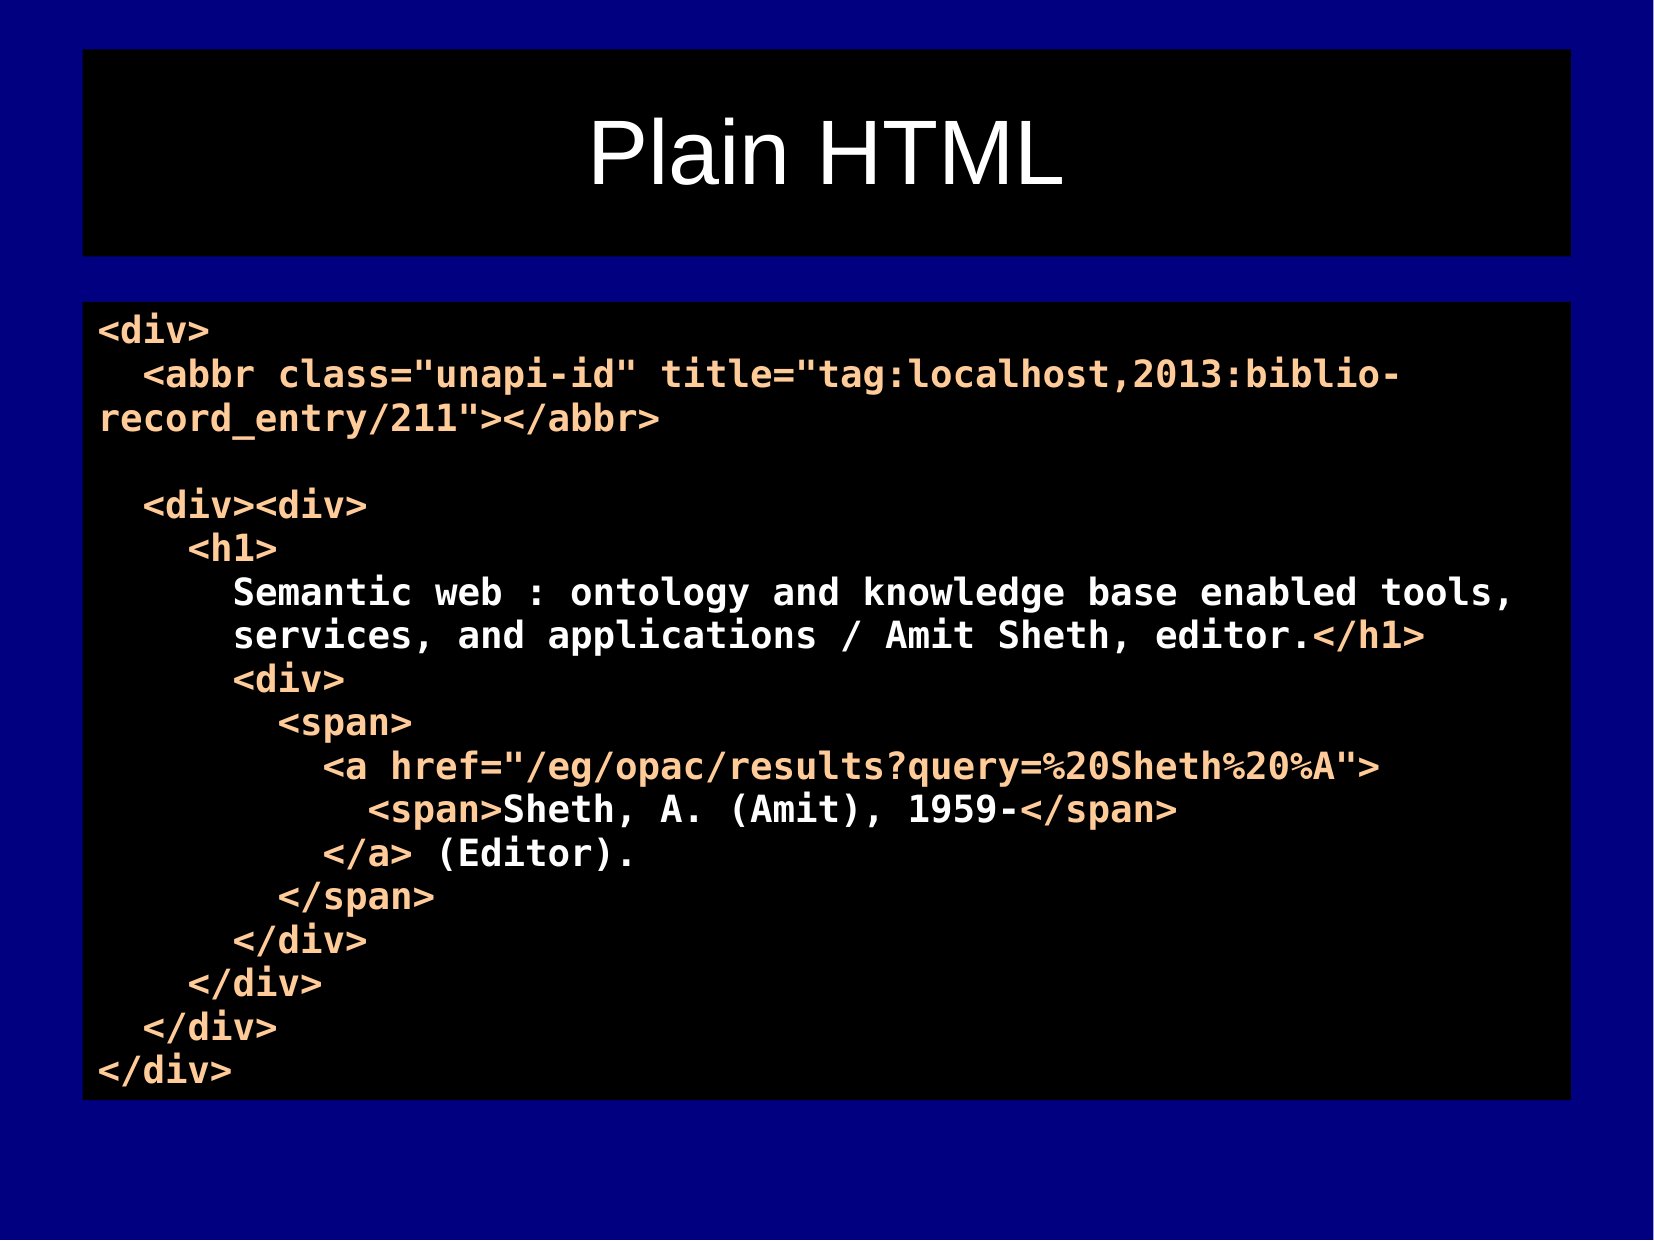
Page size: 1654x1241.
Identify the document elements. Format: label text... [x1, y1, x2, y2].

text_box <div> <abbr class="unapi-id" title="tag:localhost,2013:biblio-record_entry/211"></abbr> <div><div> <h1> Semantic web : ontology and knowledge base enabled tools, services, and applications / Amit Sheth, editor.</h1> <div> <span> <a href="/eg/opac/results?query=%20Sheth%20%A"> <span>Sheth, A. (Amit), 1959-</span> </a> (Editor). </span> </div> </div> </div> </div> [82, 301, 1571, 1101]
title Plain HTML [82, 49, 1571, 257]
